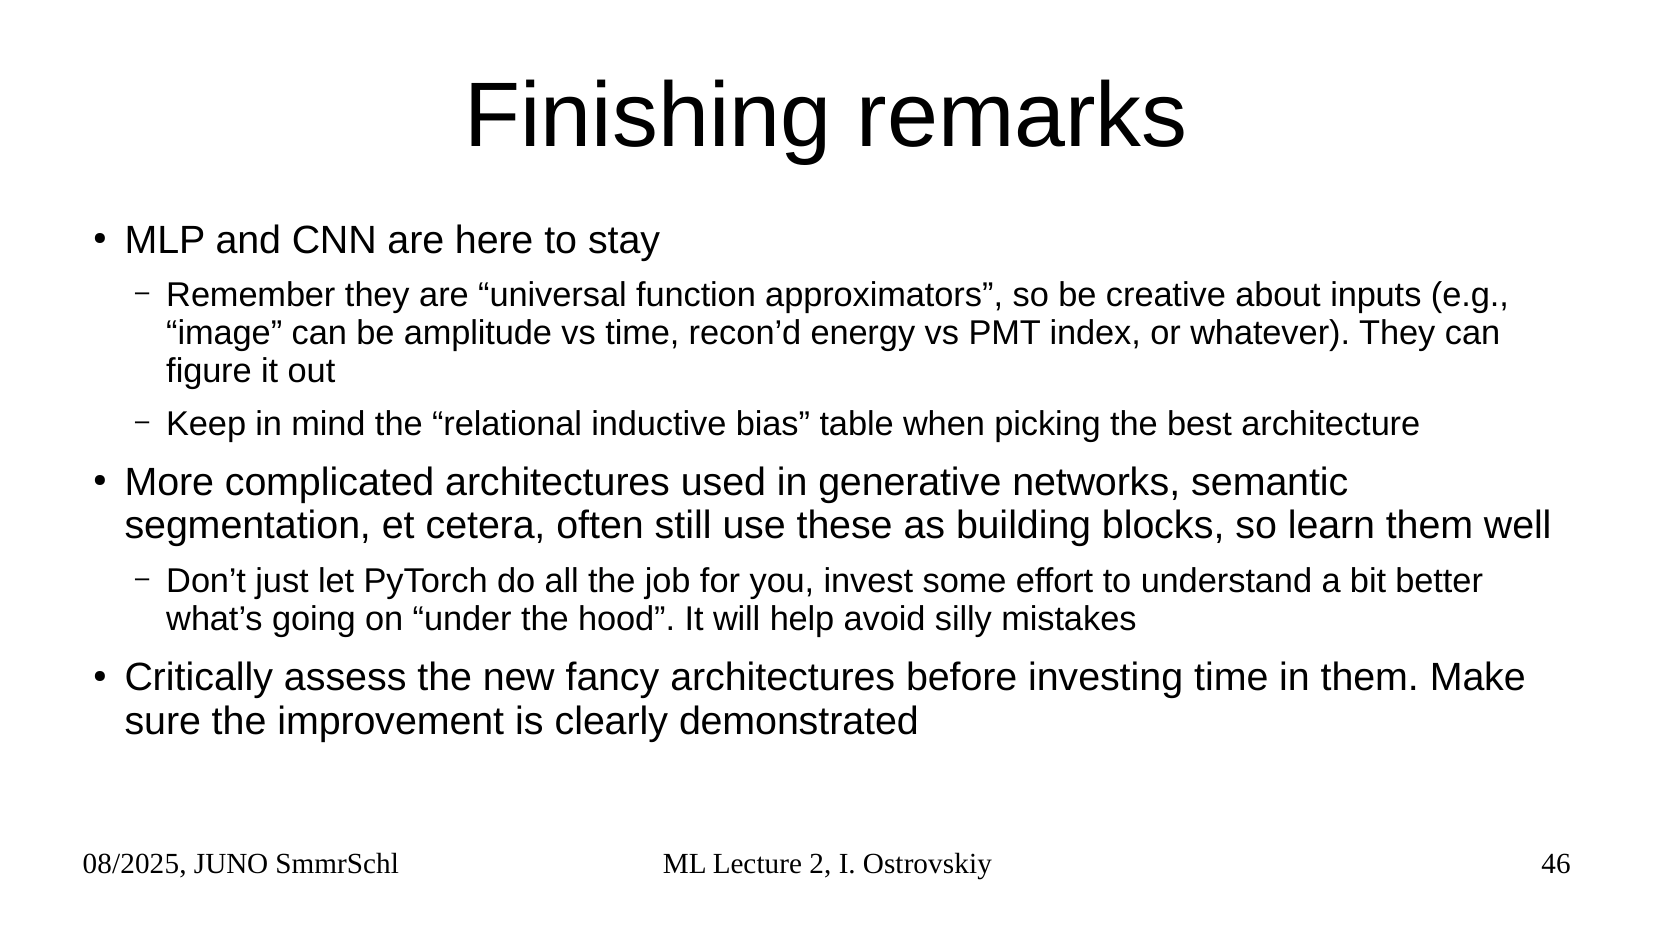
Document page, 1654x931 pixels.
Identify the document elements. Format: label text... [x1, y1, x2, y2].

list MLP and CNN are here to stay Remember they are “universal function approximators”, so be creative about inputs (e.g., “image” can be amplitude vs time, recon’d energy vs PMT index, or whatever). They can figure it out Keep in mind the “relational inductive bias” table when picking the best architecture More complicated architectures used in generative networks, semantic segmentation, et cetera, often still use these as building blocks, so learn them well Don’t just let PyTorch do all the job for you, invest some effort to understand a bit better what’s going on “under the hood”. It will help avoid silly mistakes Critically assess the new fancy architectures before investing time in them. Make sure the improvement is clearly demonstrated [82, 217, 1571, 758]
title Finishing remarks [82, 37, 1571, 193]
